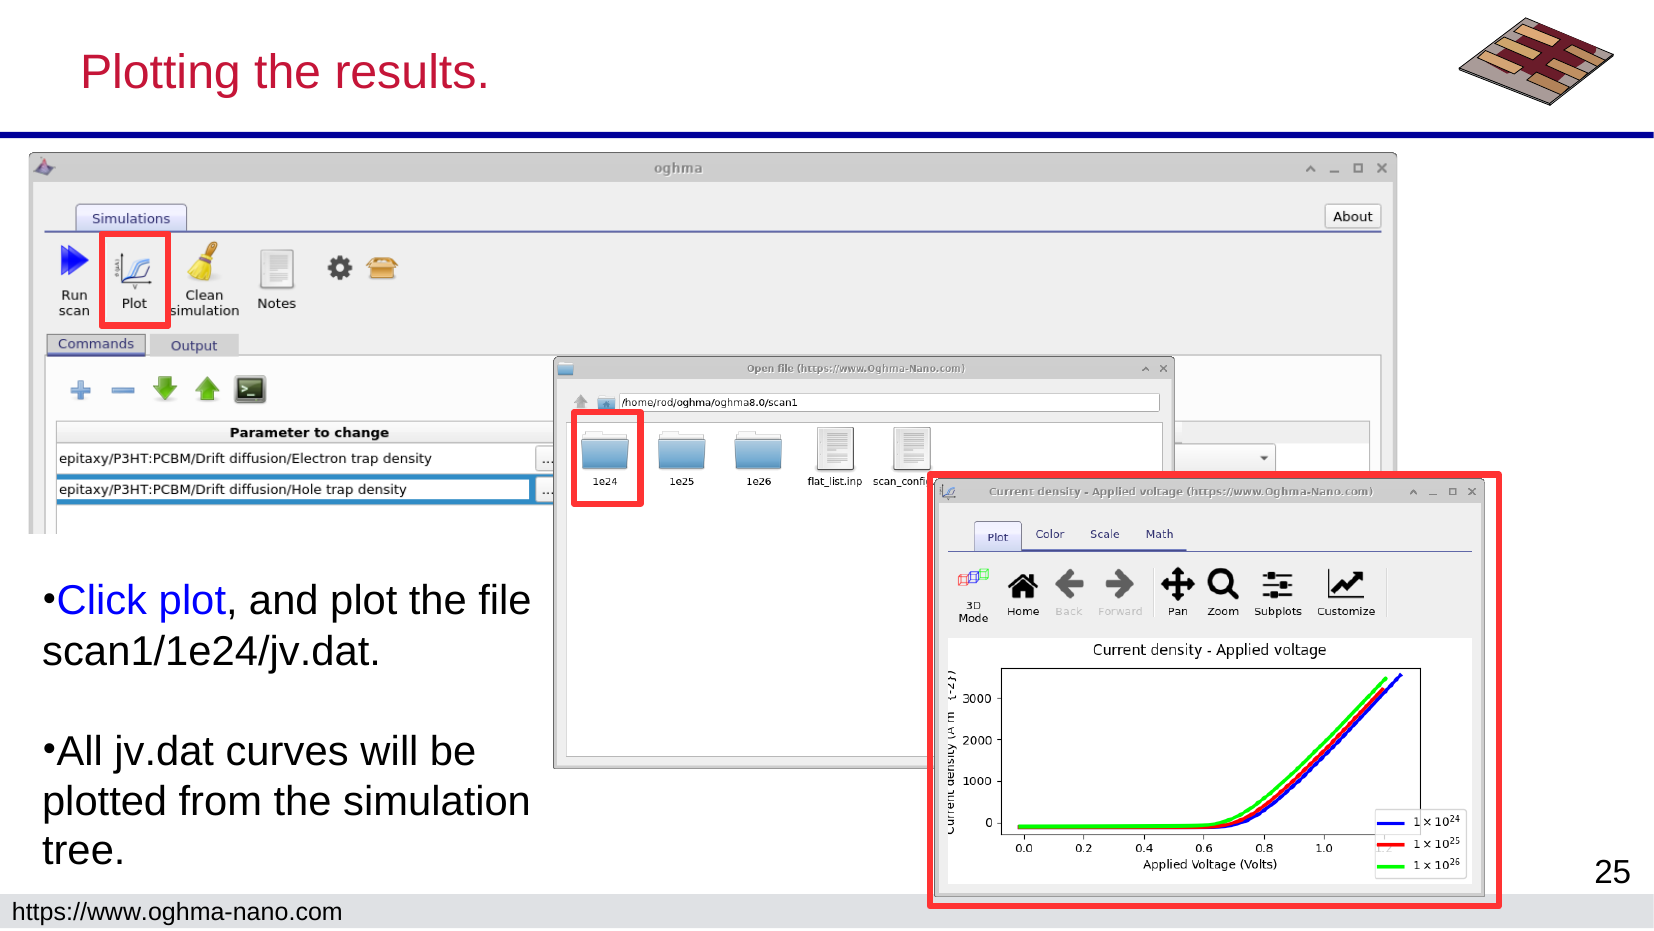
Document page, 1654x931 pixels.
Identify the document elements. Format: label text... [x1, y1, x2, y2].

title Plotting the results. [65, 28, 1430, 116]
text_box Click plot, and plot the file scan1/1e24/jv.dat. All jv.dat curves will be plotted from the simulation tree. [27, 565, 620, 881]
picture [28, 152, 1398, 769]
picture [933, 478, 1485, 897]
text_box <number> [1579, 843, 1654, 902]
